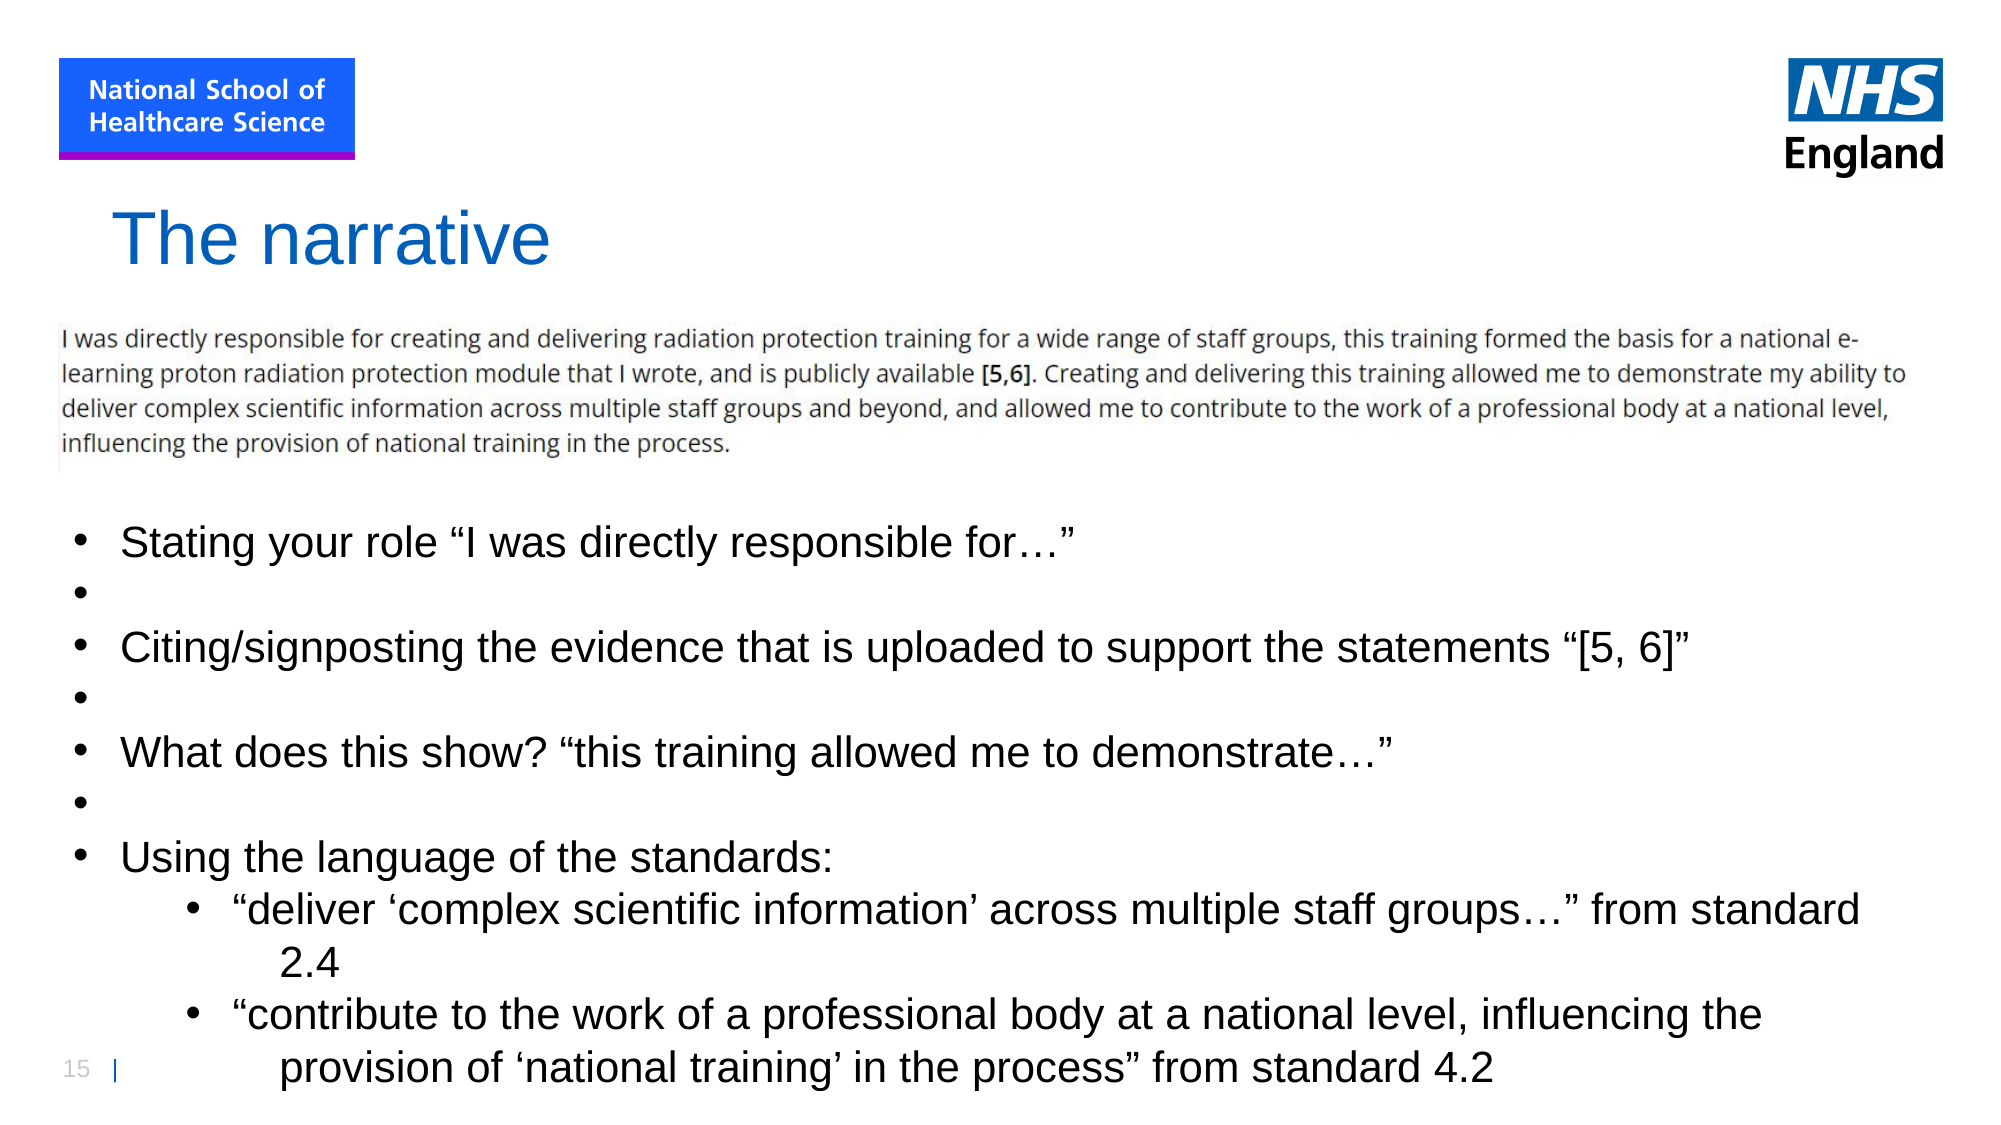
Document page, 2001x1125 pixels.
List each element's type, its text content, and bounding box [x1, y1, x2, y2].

text_box The narrative [96, 181, 1467, 290]
text_box Stating your role “I was directly responsible for…” Citing/signposting the evidence that is uploaded to support the statements “[5, 6]” What does this show? “this training allowed me to demonstrate…” Using the language of the standards: “deliver ‘complex scientific information’ across multiple staff groups…” from standard 2.4 “contribute to the work of a professional body at a national level, influencing the provision of ‘national training’ in the process” from standard 4.2 [58, 505, 1942, 1052]
picture [58, 322, 1920, 473]
